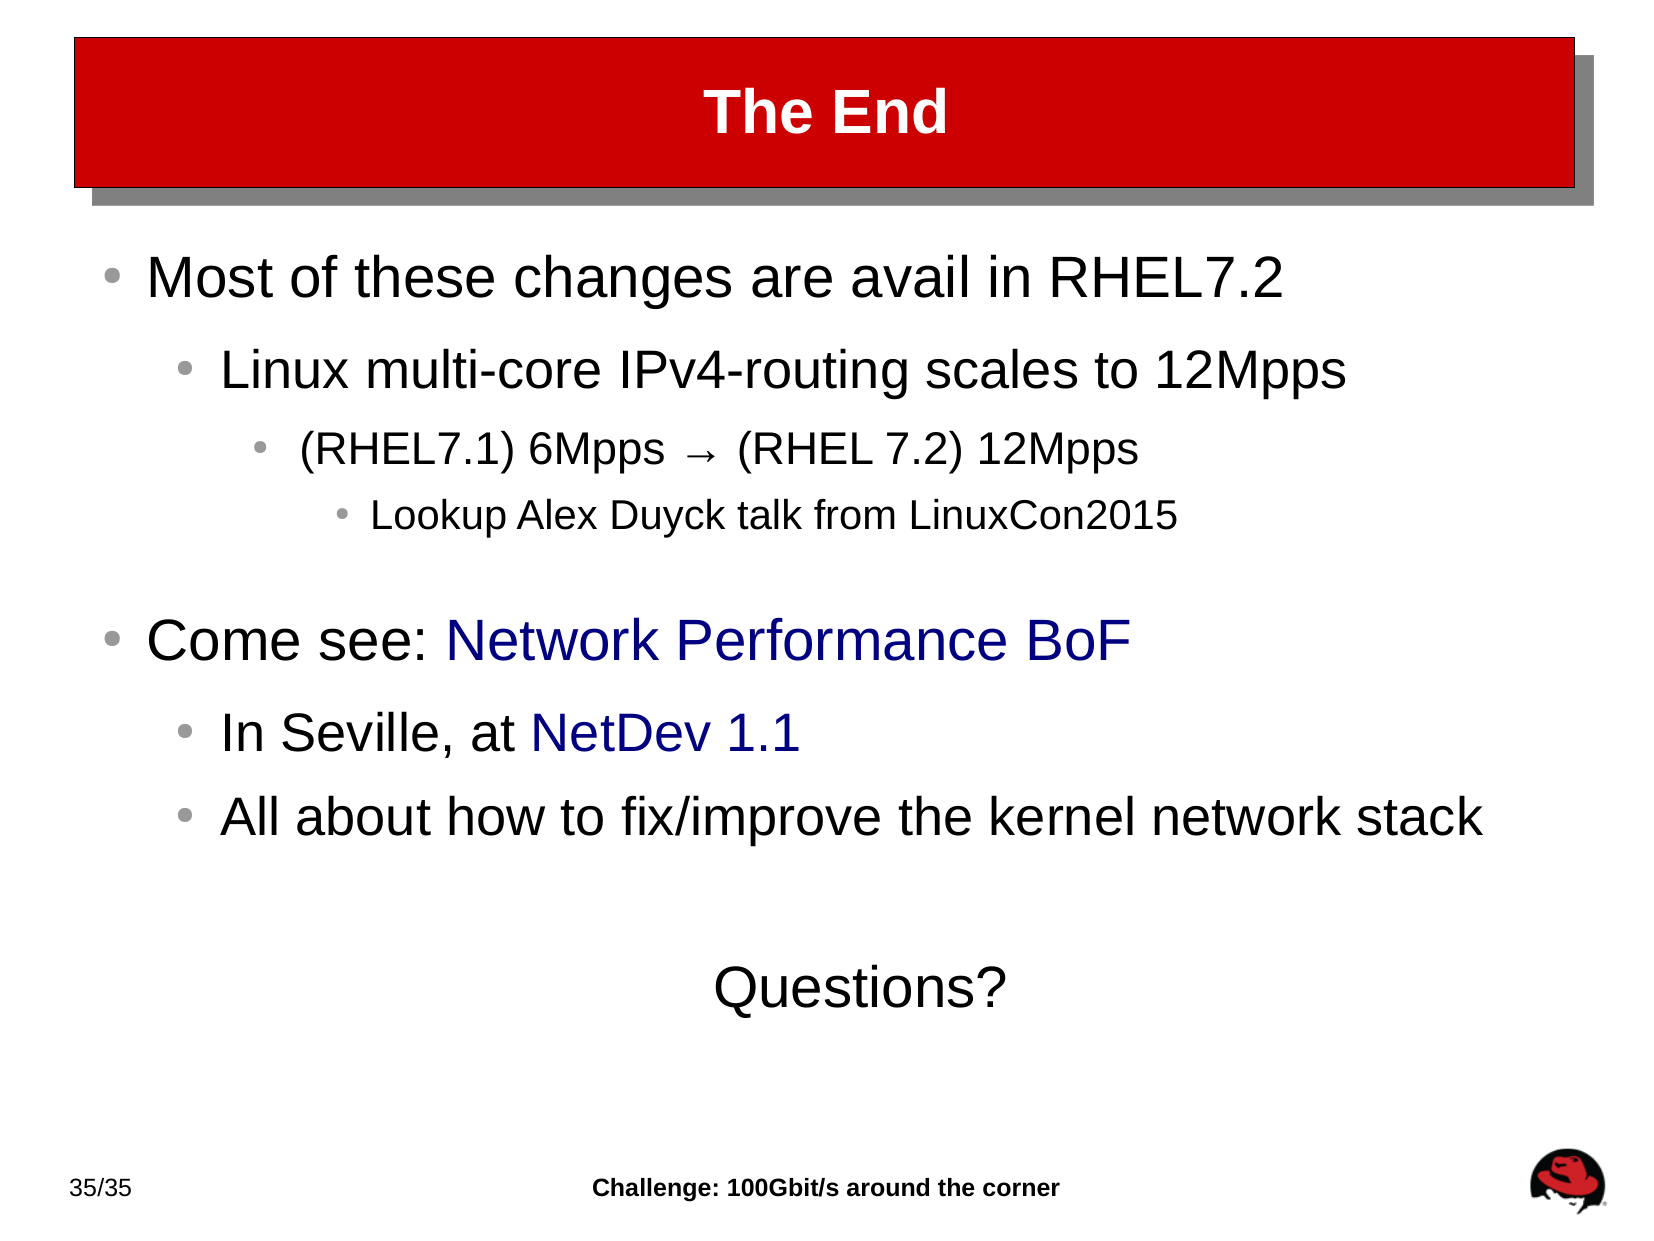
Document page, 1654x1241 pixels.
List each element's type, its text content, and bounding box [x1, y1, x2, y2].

title The End [82, 37, 1571, 188]
picture [1529, 1146, 1613, 1224]
list Most of these changes are avail in RHEL7.2 Linux multi-core IPv4-routing scales to 12Mpps (RHEL7.1) 6Mpps → (RHEL 7.2) 12Mpps Lookup Alex Duyck talk from LinuxCon2015 Come see: Network Performance BoF In Seville, at NetDev 1.1 All about how to fix/improve the kernel network stack Questions? [86, 244, 1575, 1106]
